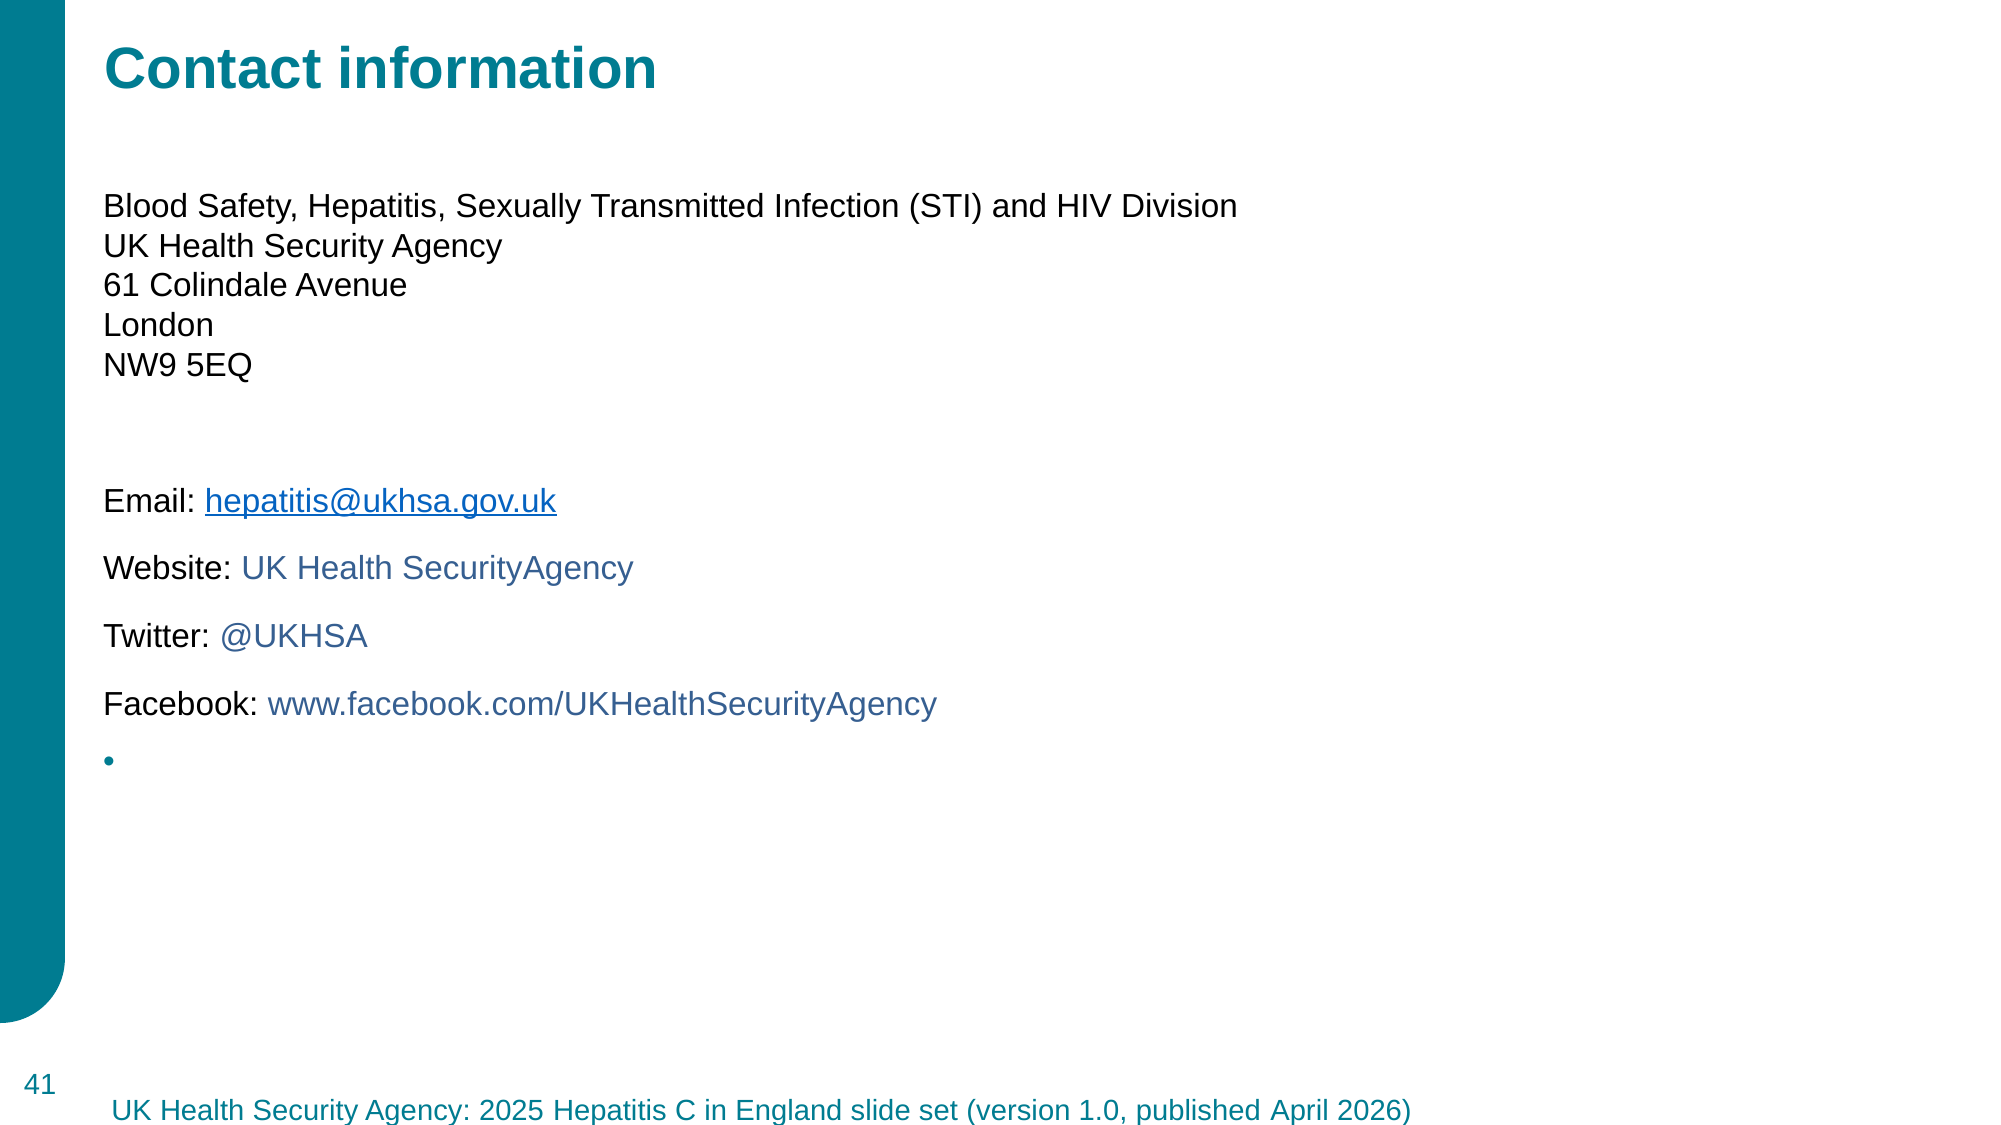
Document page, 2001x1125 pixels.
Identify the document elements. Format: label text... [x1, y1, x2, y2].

text_box UK Health Security Agency: 2025 Hepatitis C in England slide set (version 1.0, published April 2026) [96, 1049, 1739, 1109]
list Blood Safety, Hepatitis, Sexually Transmitted Infection (STI) and HIV Division UK Health Security Agency 61 Colindale Avenue London NW9 5EQ Email: hepatitis@ukhsa.gov.uk Website: UK Health Security Agency Twitter: @UKHSA Facebook: www.facebook.com/UKHealthSecurityAgency [88, 176, 1364, 877]
text_box [8, 1057, 79, 1117]
title Contact information [89, 30, 1815, 109]
